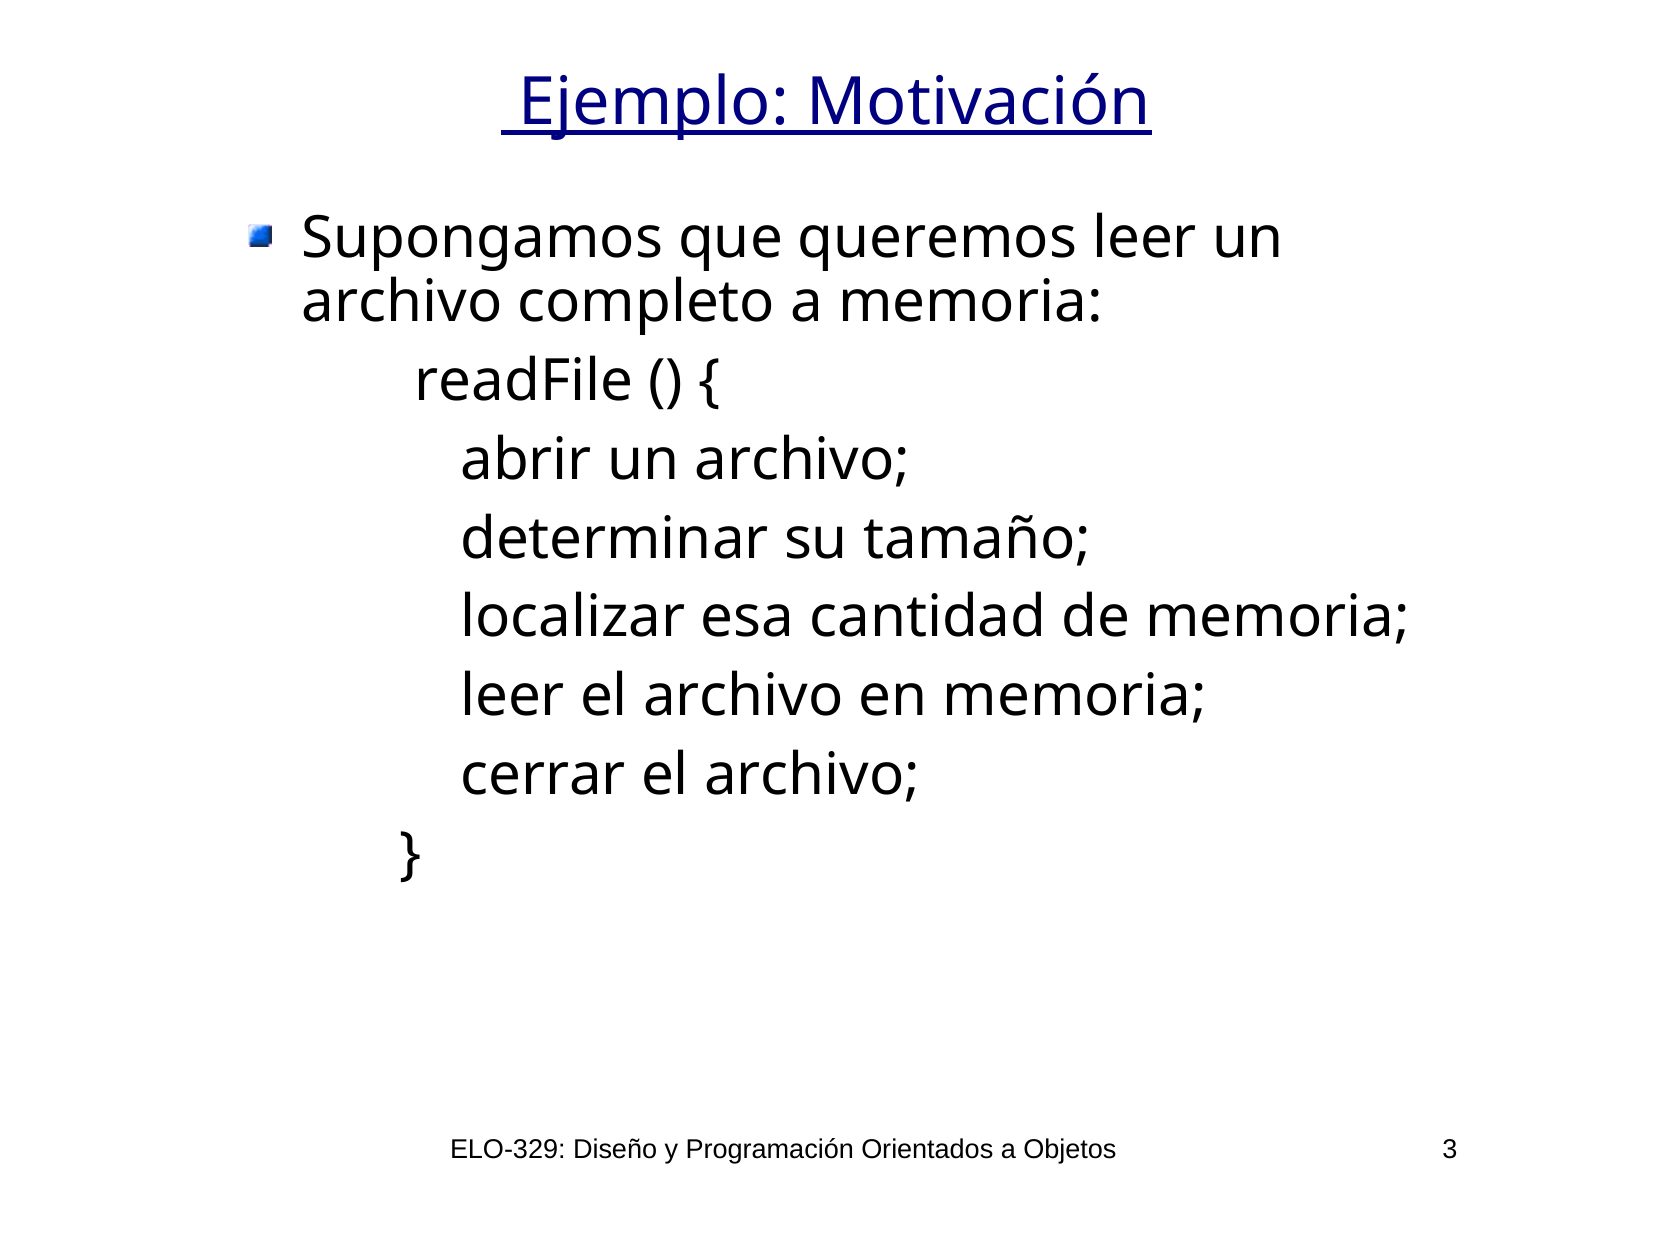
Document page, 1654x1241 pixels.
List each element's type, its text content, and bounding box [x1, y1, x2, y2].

list Supongamos que queremos leer un archivo completo a memoria: readFile () { abrir un archivo; determinar su tamaño; localizar esa cantidad de memoria; leer el archivo en memoria; cerrar el archivo; } [231, 201, 1465, 1102]
title Ejemplo: Motivación [82, 26, 1571, 174]
